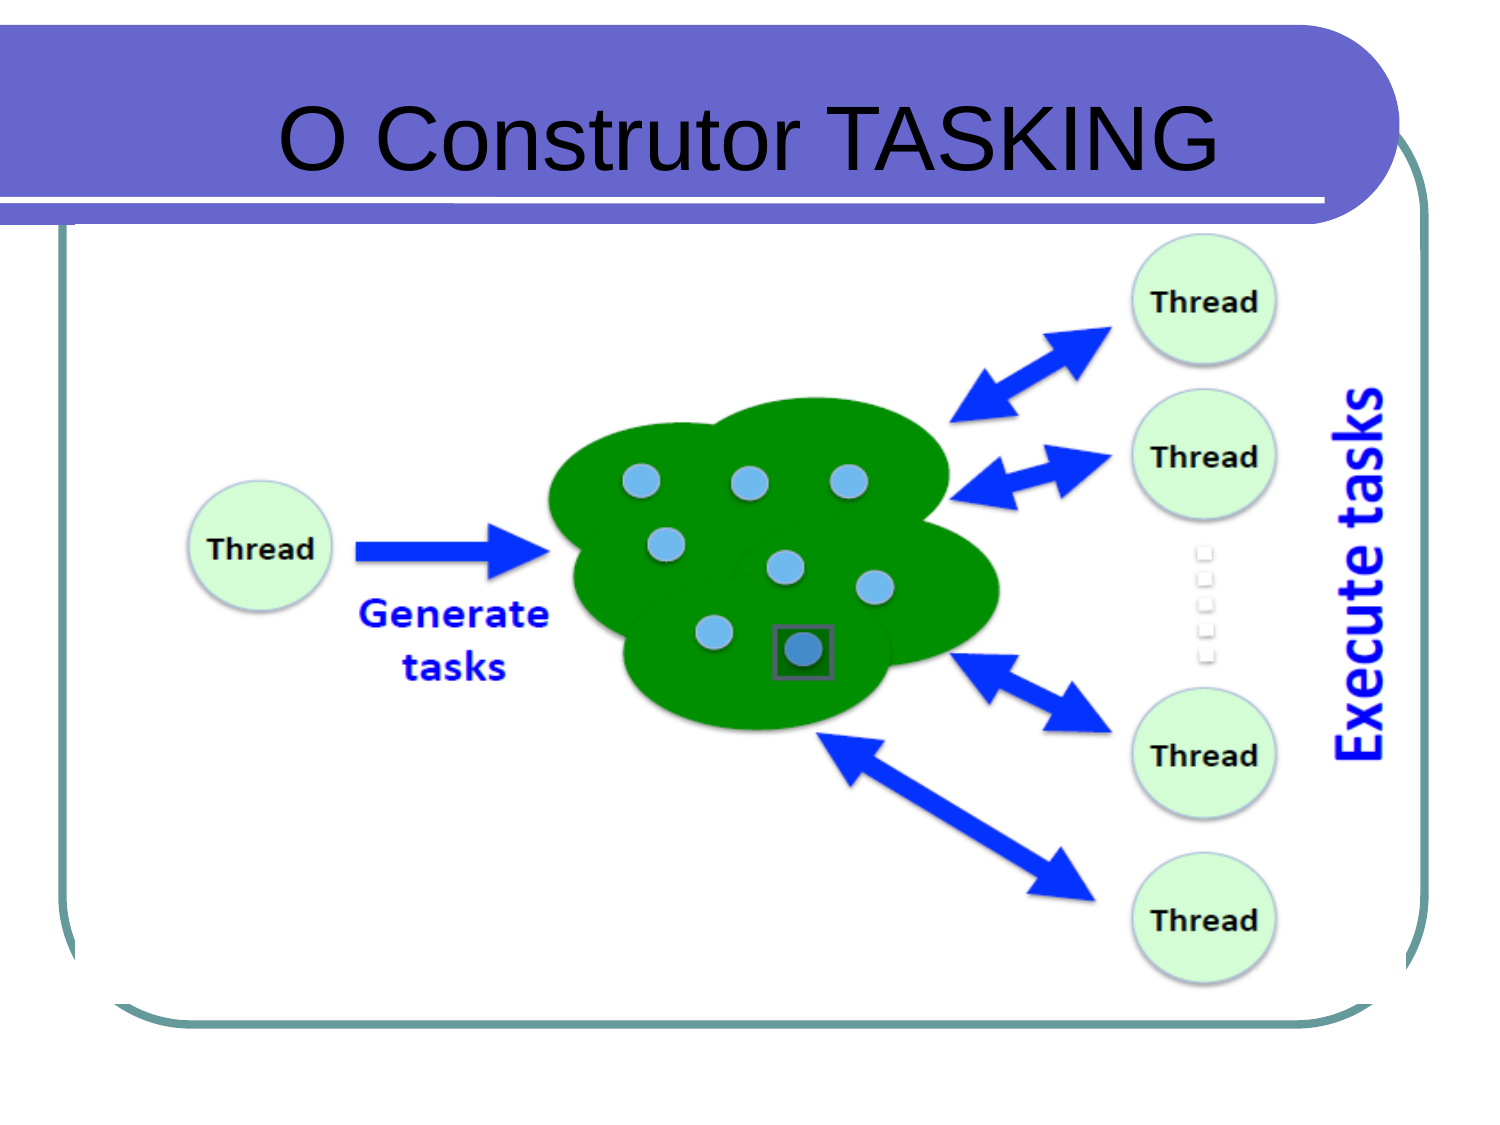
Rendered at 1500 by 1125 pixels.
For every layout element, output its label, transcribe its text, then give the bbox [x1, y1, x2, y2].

picture [75, 224, 1406, 1004]
title O Construtor TASKING [75, 44, 1425, 233]
